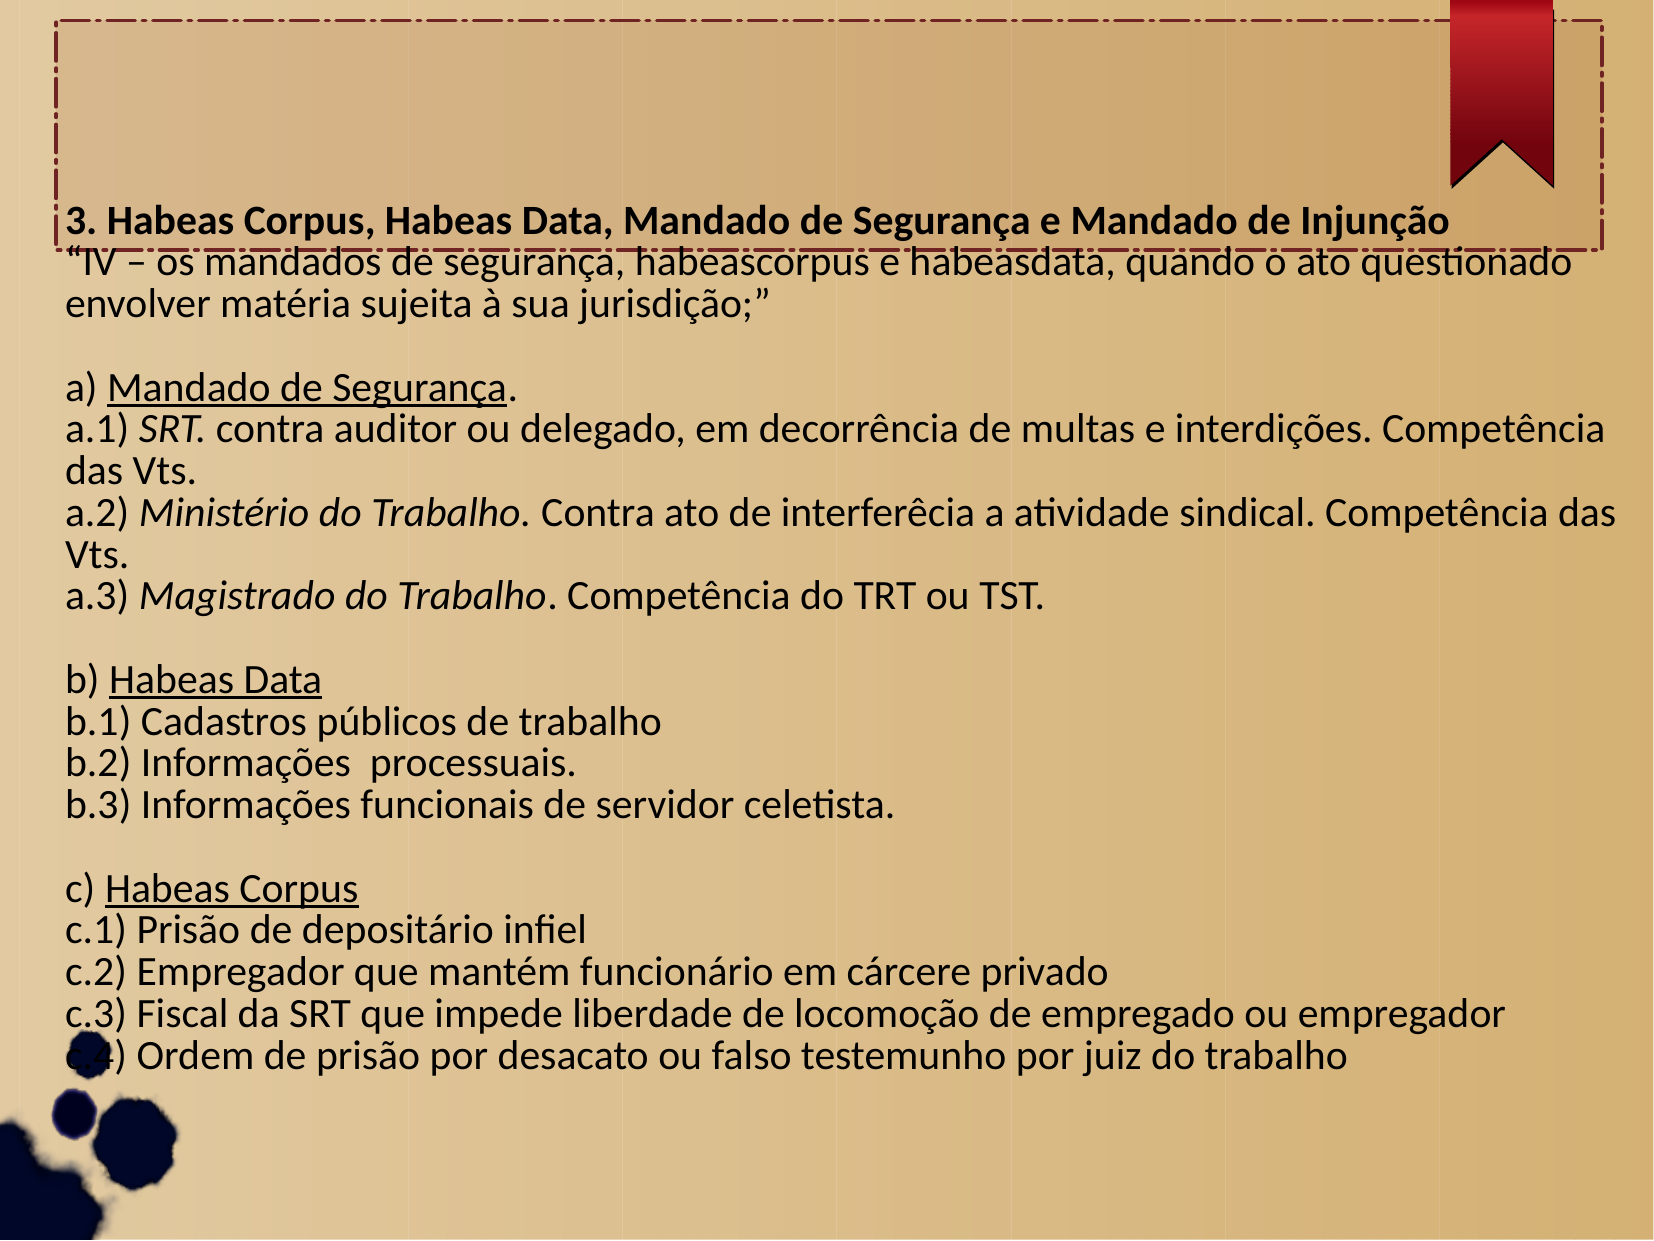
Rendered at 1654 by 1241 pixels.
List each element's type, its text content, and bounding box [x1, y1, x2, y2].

title 3. Habeas Corpus, Habeas Data, Mandado de Segurança e Mandado de Injunção “IV – os mandados de segurança, habeascorpus e habeasdata, quando o ato questionado envolver matéria sujeita à sua jurisdição;” a) Mandado de Segurança. a.1) SRT. contra auditor ou delegado, em decorrência de multas e interdições. Competência das Vts. a.2) Ministério do Trabalho. Contra ato de interferêcia a atividade sindical. Competência das Vts. a.3) Magistrado do Trabalho. Competência do TRT ou TST. b) Habeas Data b.1) Cadastros públicos de trabalho b.2) Informações processuais. b.3) Informações funcionais de servidor celetista. c) Habeas Corpus c.1) Prisão de depositário infiel c.2) Empregador que mantém funcionário em cárcere privado c.3) Fiscal da SRT que impede liberdade de locomoção de empregado ou empregador c.4) Ordem de prisão por desacato ou falso testemunho por juiz do trabalho [64, 63, 1619, 1241]
